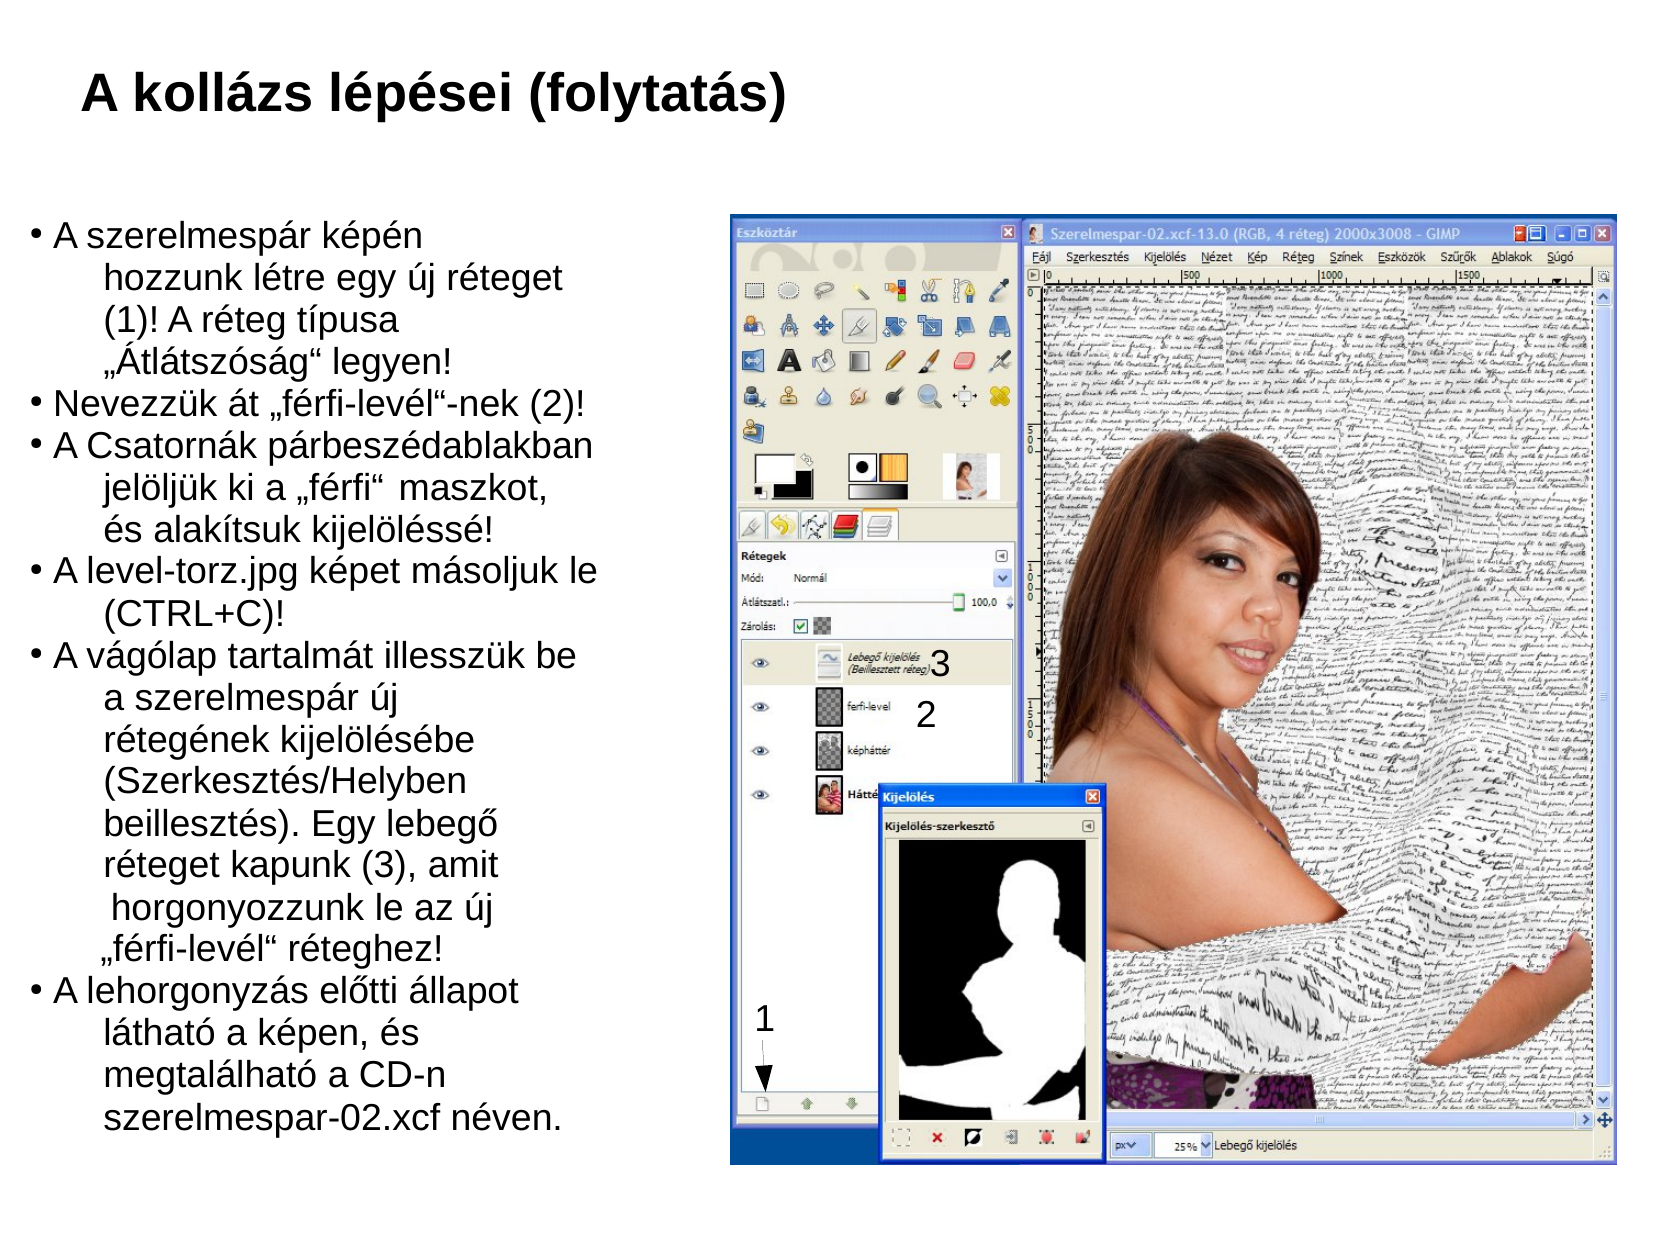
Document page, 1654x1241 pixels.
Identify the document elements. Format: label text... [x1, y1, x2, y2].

text_box A szerelmespár képén hozzunk létre egy új réteget (1)! A réteg típusa „Átlátszóság“ legyen! Nevezzük át „férfi-levél“-nek (2)! A Csatornák párbeszédablakban jelöljük ki a „férfi“ maszkot, és alakítsuk kijelöléssé! A level-torz.jpg képet másoljuk le (CTRL+C)! A vágólap tartalmát illesszük be a szerelmespár új rétegének kijelölésébe (Szerkesztés/Helyben beillesztés). Egy lebegő réteget kapunk (3), amit horgonyozzunk le az új „férfi-levél“ réteghez! A lehorgonyzás előtti állapot látható a képen, és megtalálható a CD-n szerelmespar-02.xcf néven. [14, 206, 615, 1147]
text_box 1 [739, 989, 790, 1047]
text_box 3 [914, 635, 971, 693]
text_box 2 [901, 685, 952, 743]
picture [730, 214, 1617, 1165]
text_box A kollázs lépései (folytatás) [66, 55, 803, 133]
